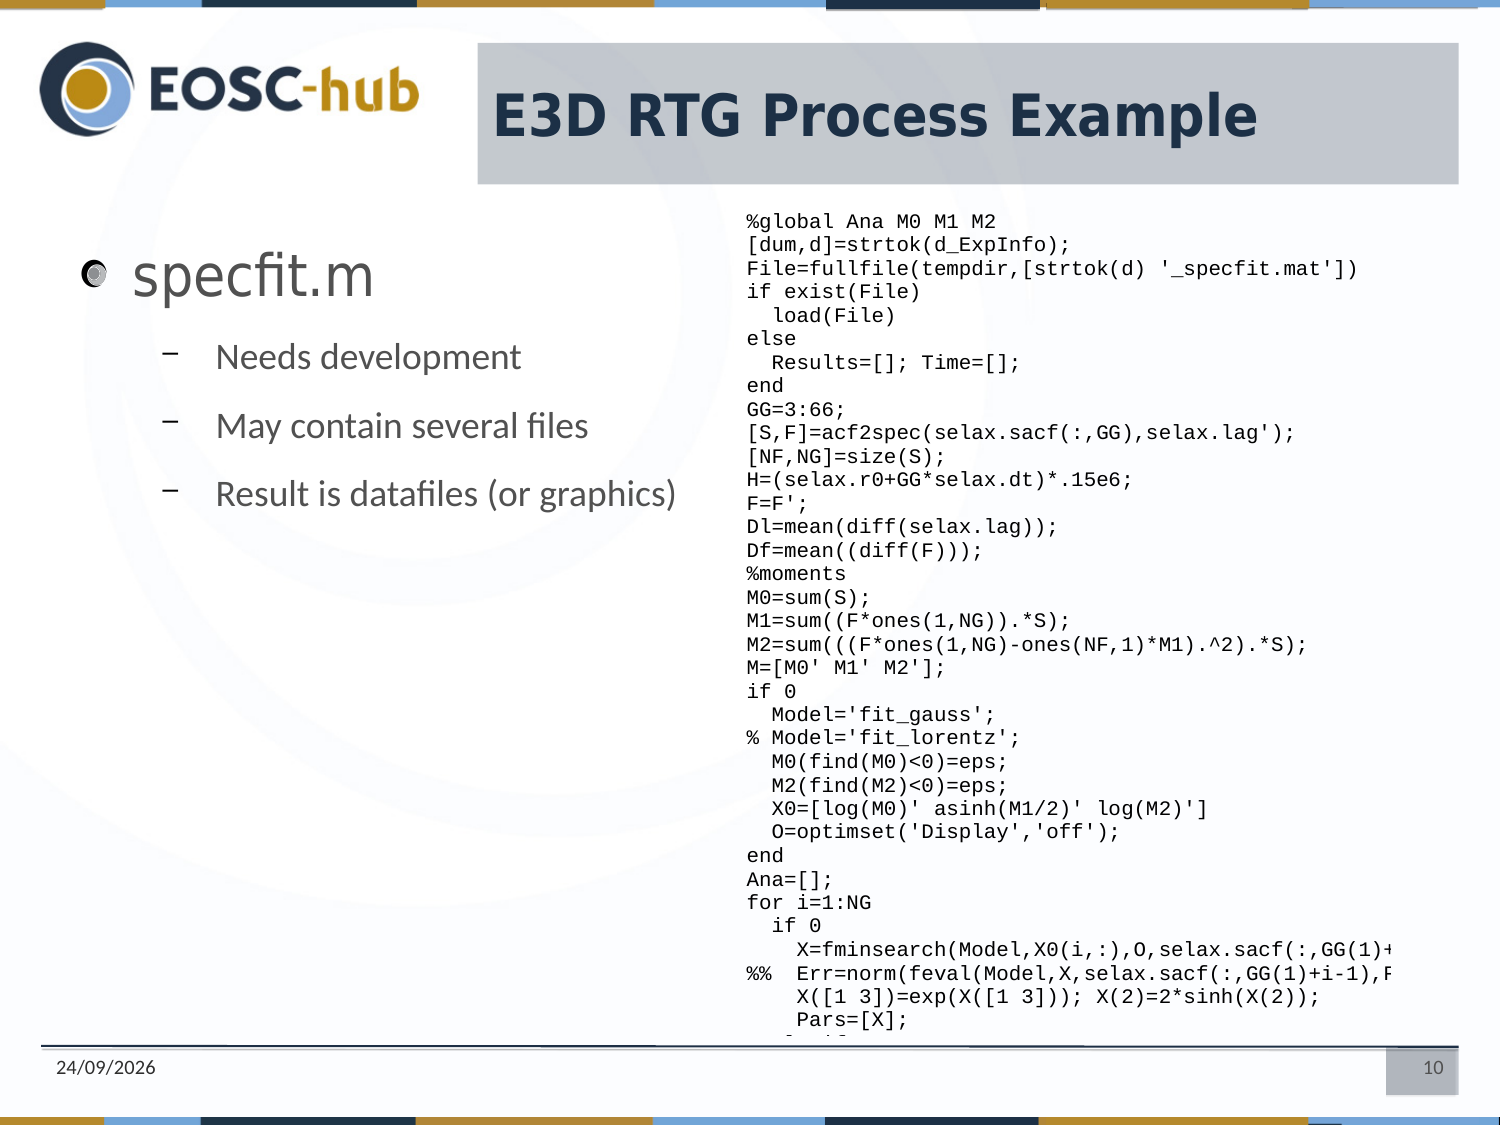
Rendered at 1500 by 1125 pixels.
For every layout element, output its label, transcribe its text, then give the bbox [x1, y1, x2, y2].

list specfit.m Needs development May contain several files Result is datafiles (or graphics) [59, 231, 626, 1028]
list E3D RTG Process Example [477, 42, 1459, 185]
picture [0, 0, 1500, 1125]
slide_number 09/05/2019 [41, 1046, 392, 1094]
chart [626, 93, 1391, 1036]
slide_number <number> [1074, 1046, 1459, 1094]
